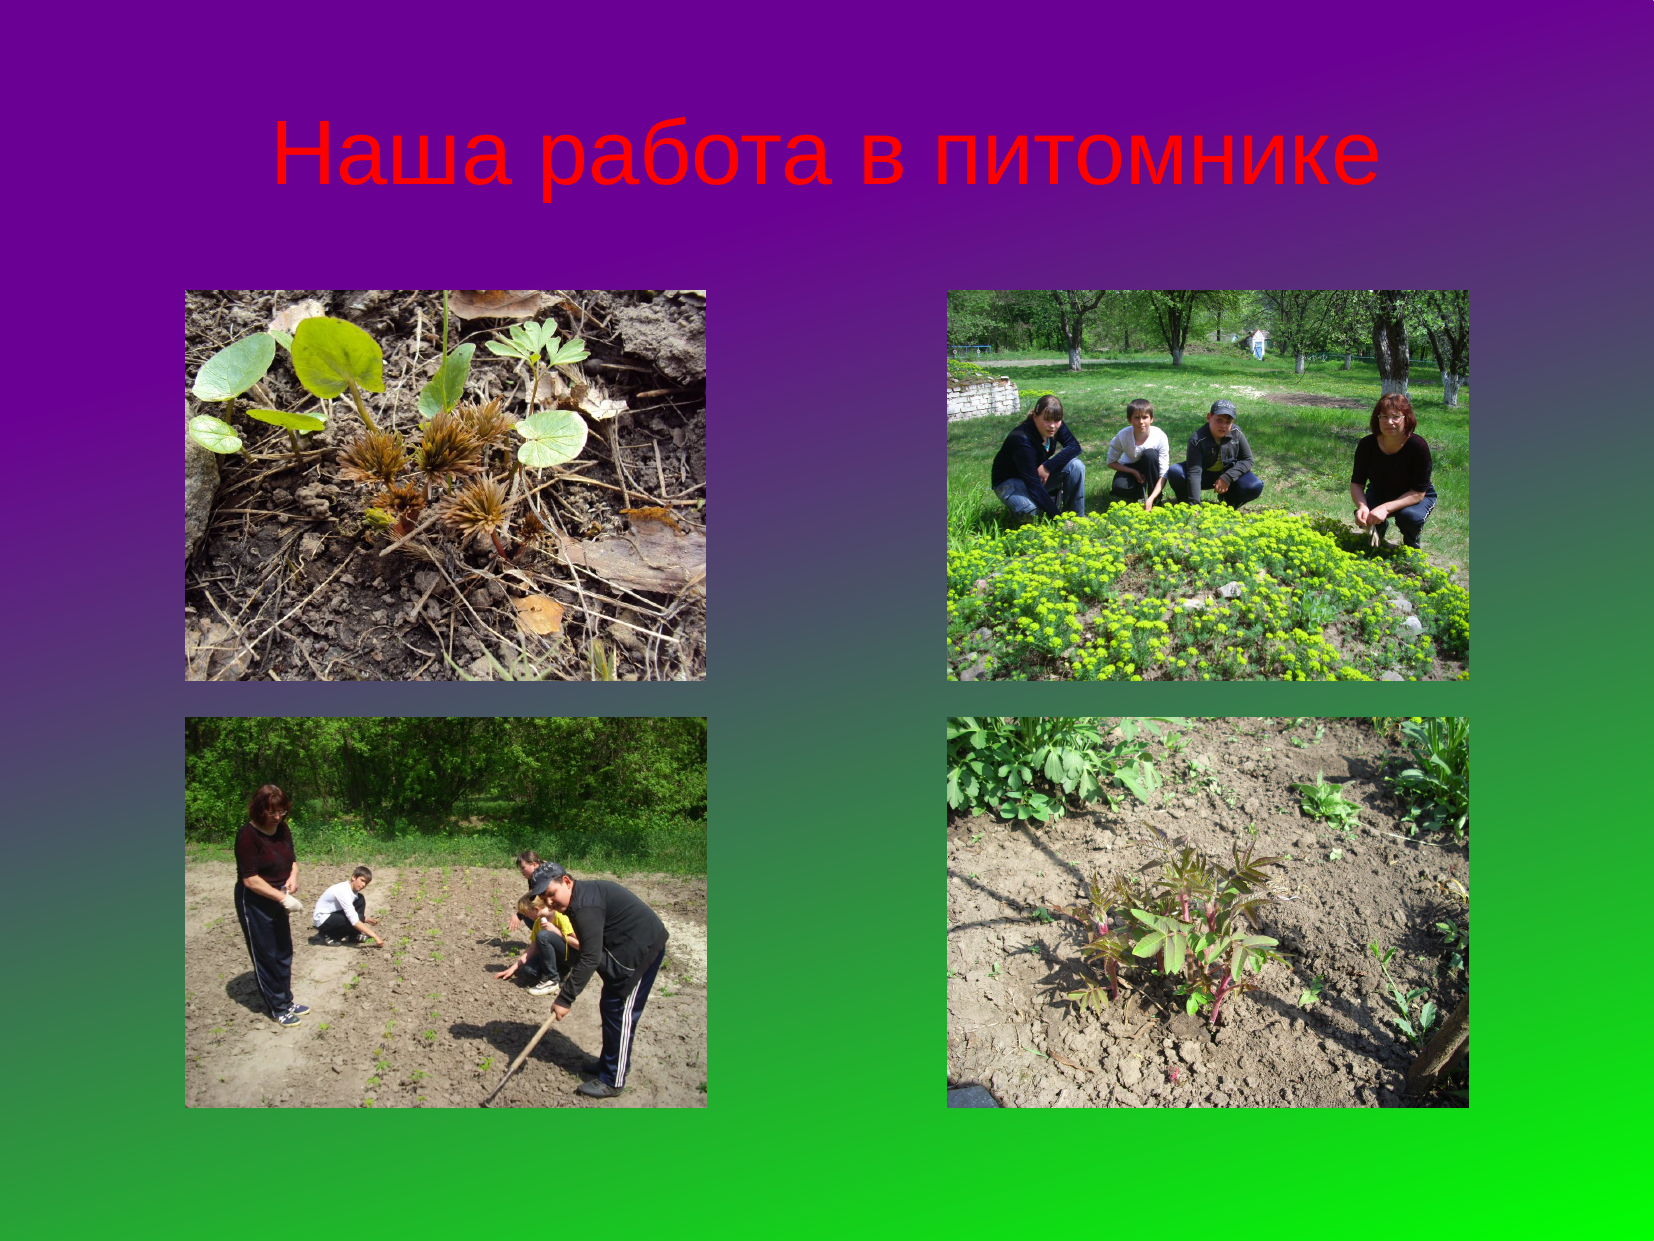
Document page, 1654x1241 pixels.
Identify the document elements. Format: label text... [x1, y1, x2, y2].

picture [947, 717, 1469, 1109]
picture [185, 717, 707, 1109]
title Наша работа в питомнике [82, 49, 1571, 257]
picture [947, 290, 1469, 681]
picture [185, 290, 706, 681]
